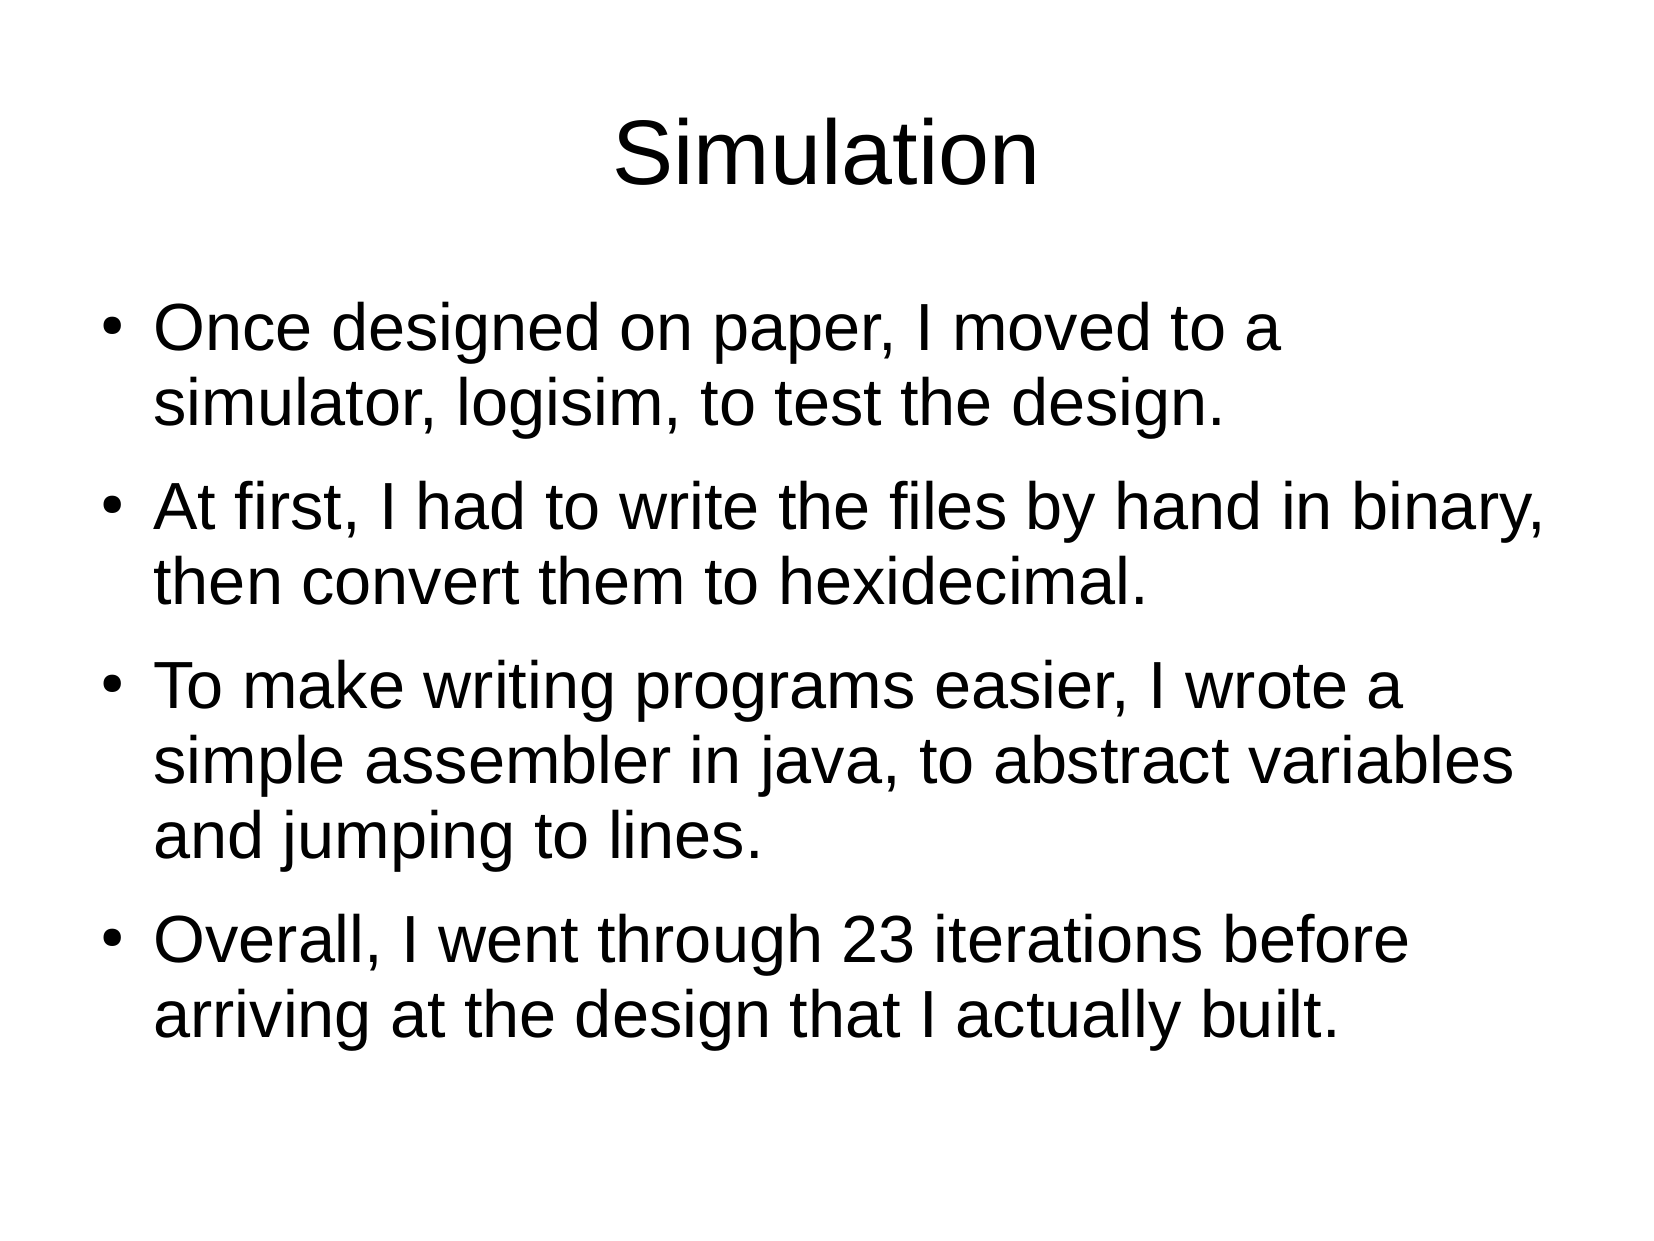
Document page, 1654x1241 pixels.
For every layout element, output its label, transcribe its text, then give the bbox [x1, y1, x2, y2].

list Once designed on paper, I moved to a simulator, logisim, to test the design. At first, I had to write the files by hand in binary, then convert them to hexidecimal. To make writing programs easier, I wrote a simple assembler in java, to abstract variables and jumping to lines. Overall, I went through 23 iterations before arriving at the design that I actually built. [82, 290, 1571, 1109]
title Simulation [82, 49, 1571, 257]
